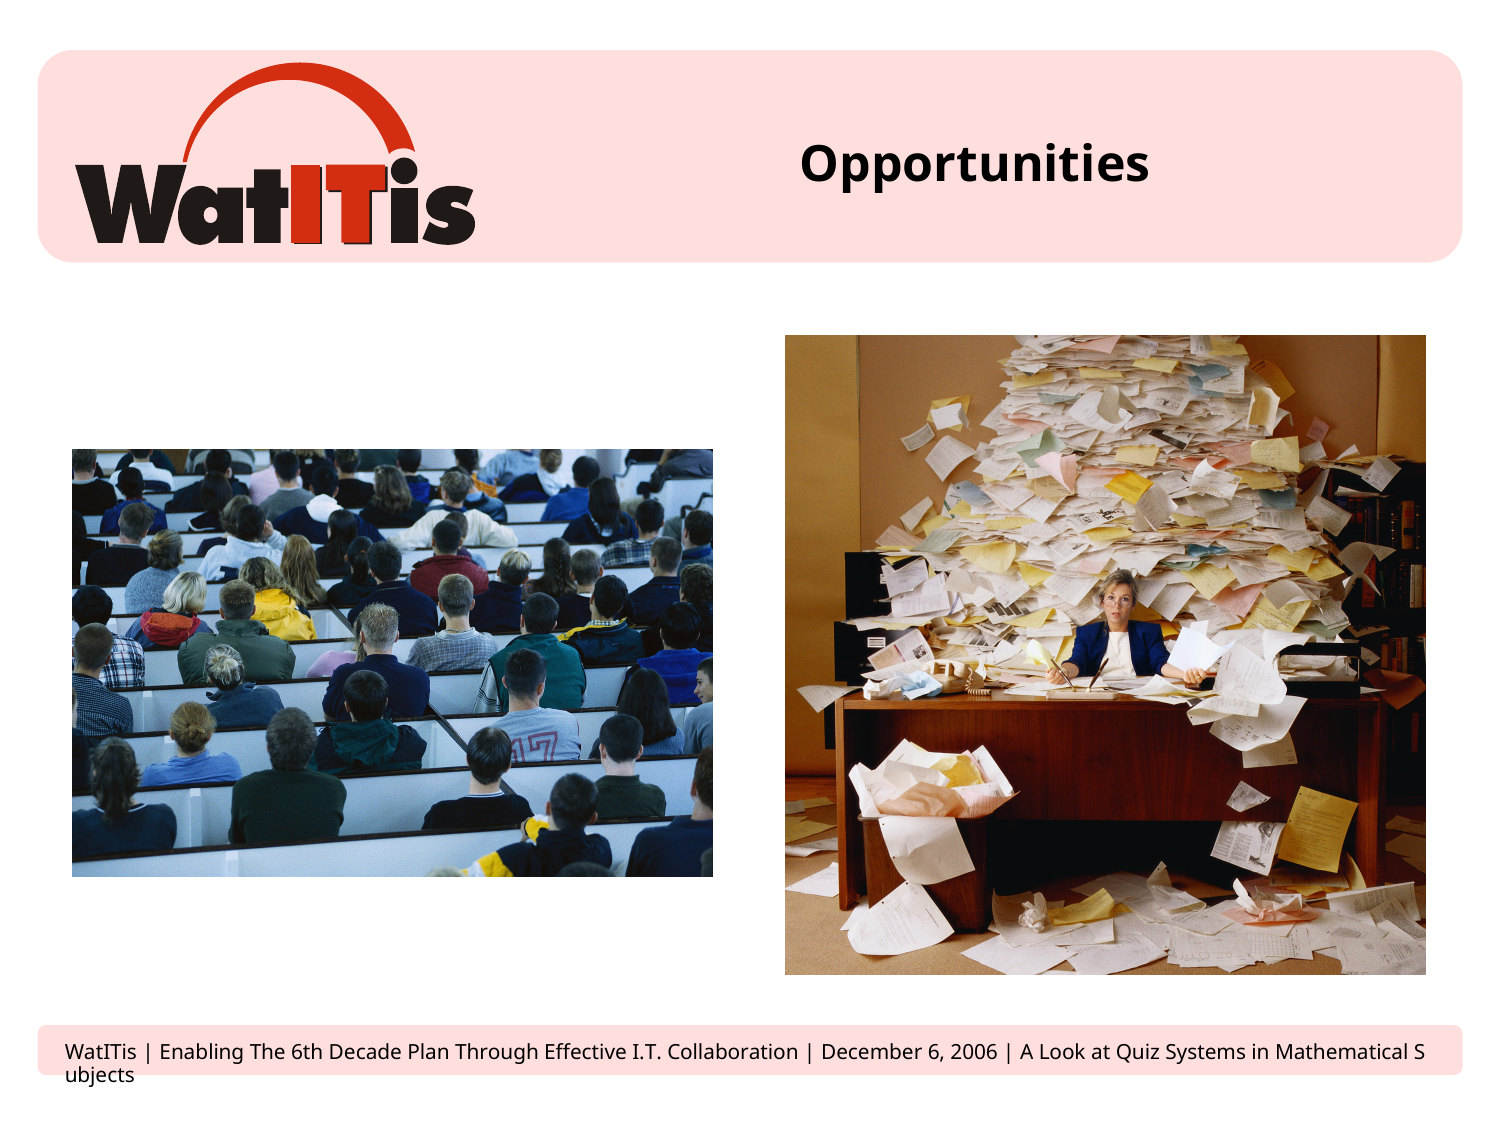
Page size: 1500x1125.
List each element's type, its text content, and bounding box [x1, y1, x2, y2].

picture [785, 335, 1426, 976]
title Opportunities [500, 62, 1450, 263]
picture [72, 449, 713, 877]
